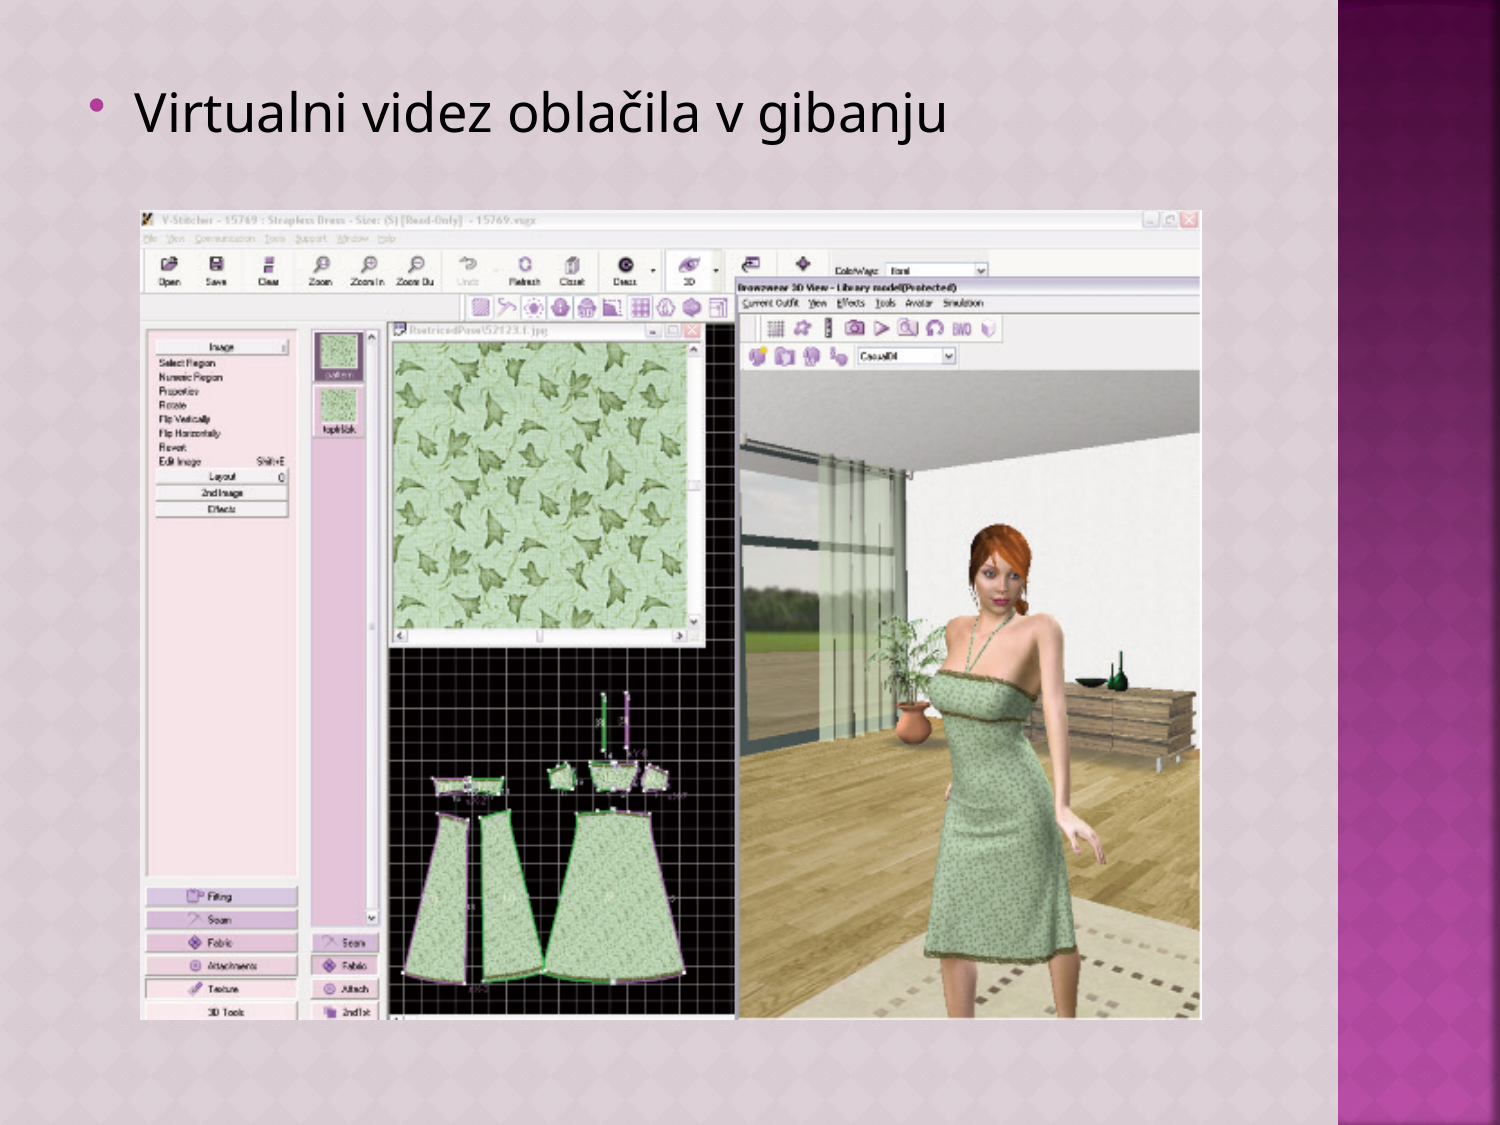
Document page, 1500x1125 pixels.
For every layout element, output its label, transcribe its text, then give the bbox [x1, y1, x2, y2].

picture [0, 0, 1500, 1125]
list Virtualni videz oblačila v gibanju [75, 70, 1263, 1060]
